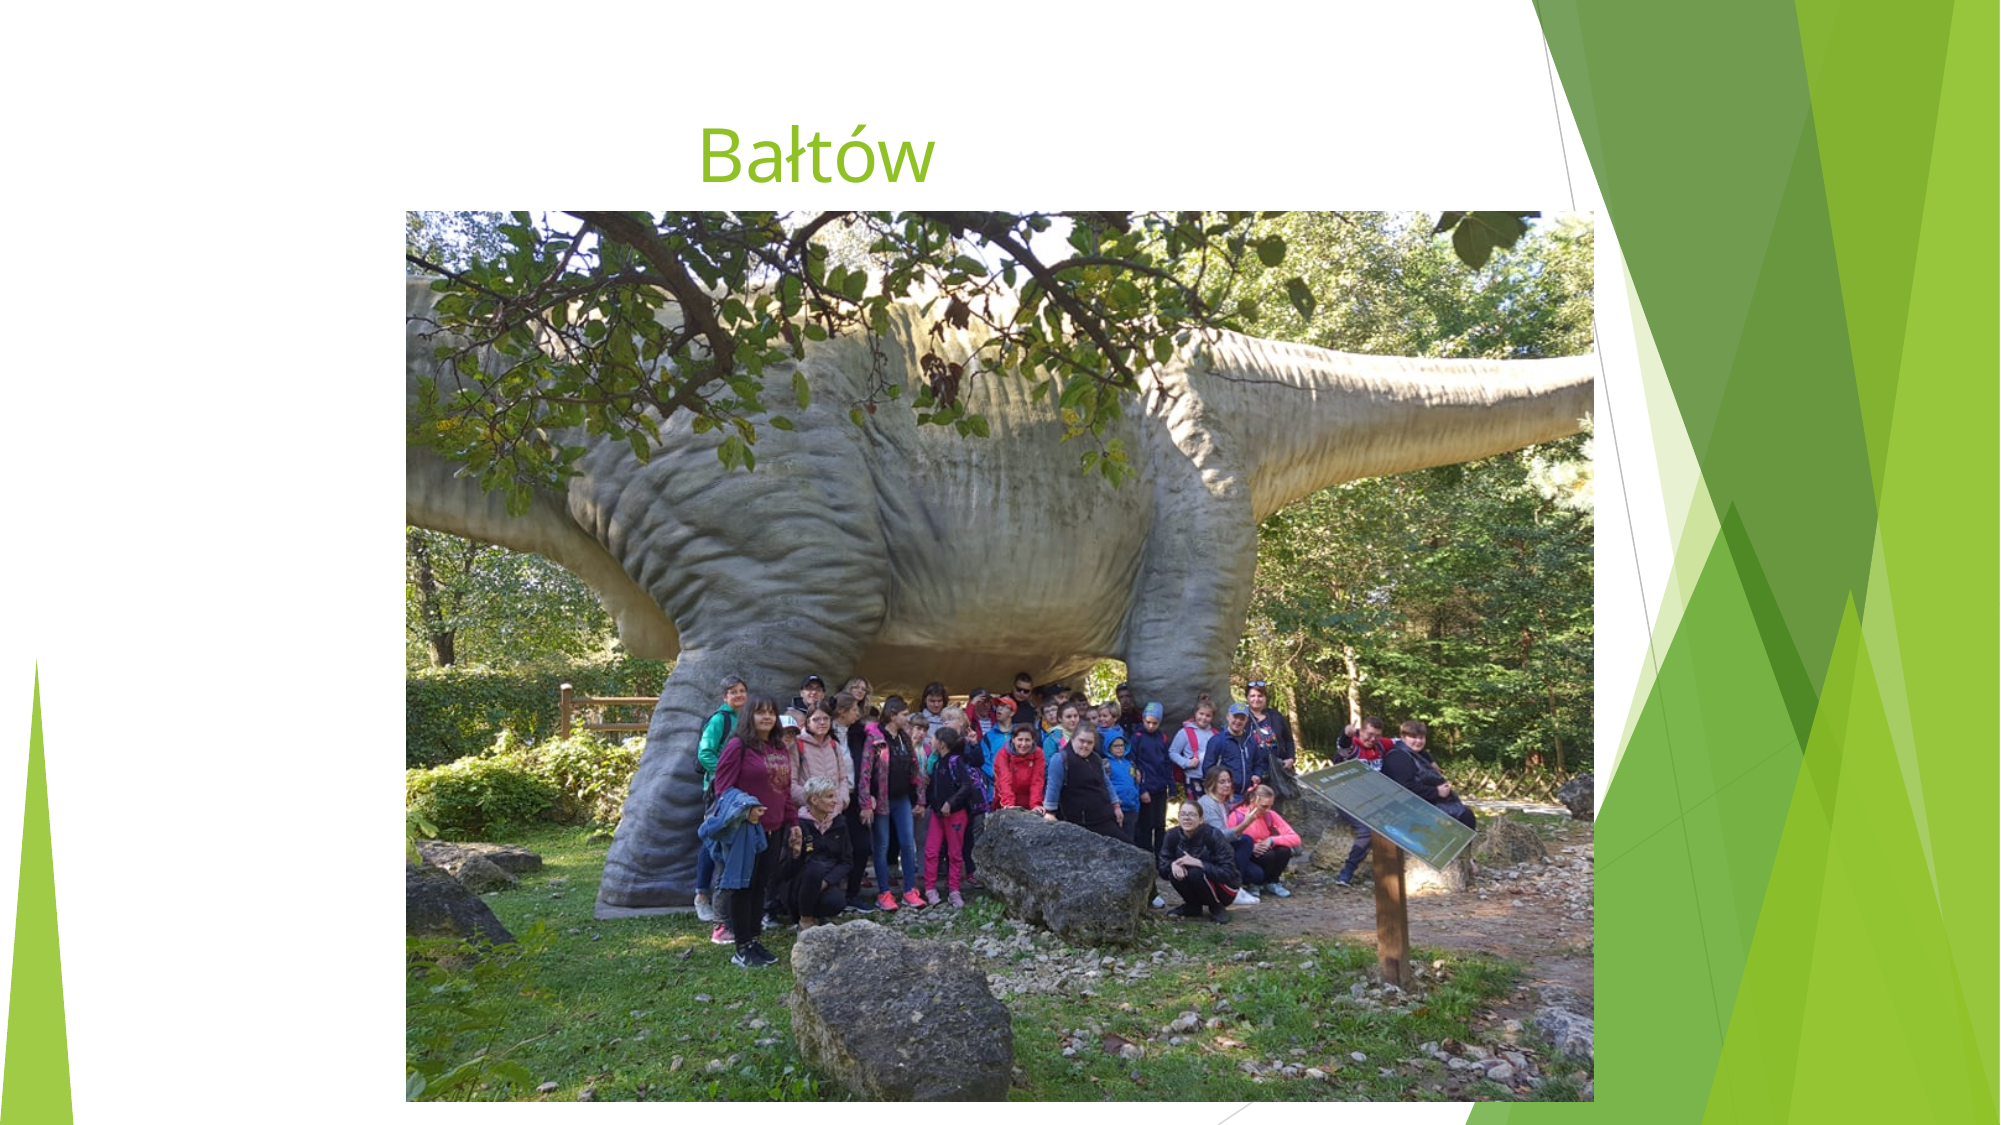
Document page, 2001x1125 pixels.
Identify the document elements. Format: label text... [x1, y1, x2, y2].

picture [406, 211, 1594, 1102]
title Bałtów [111, 99, 1522, 317]
